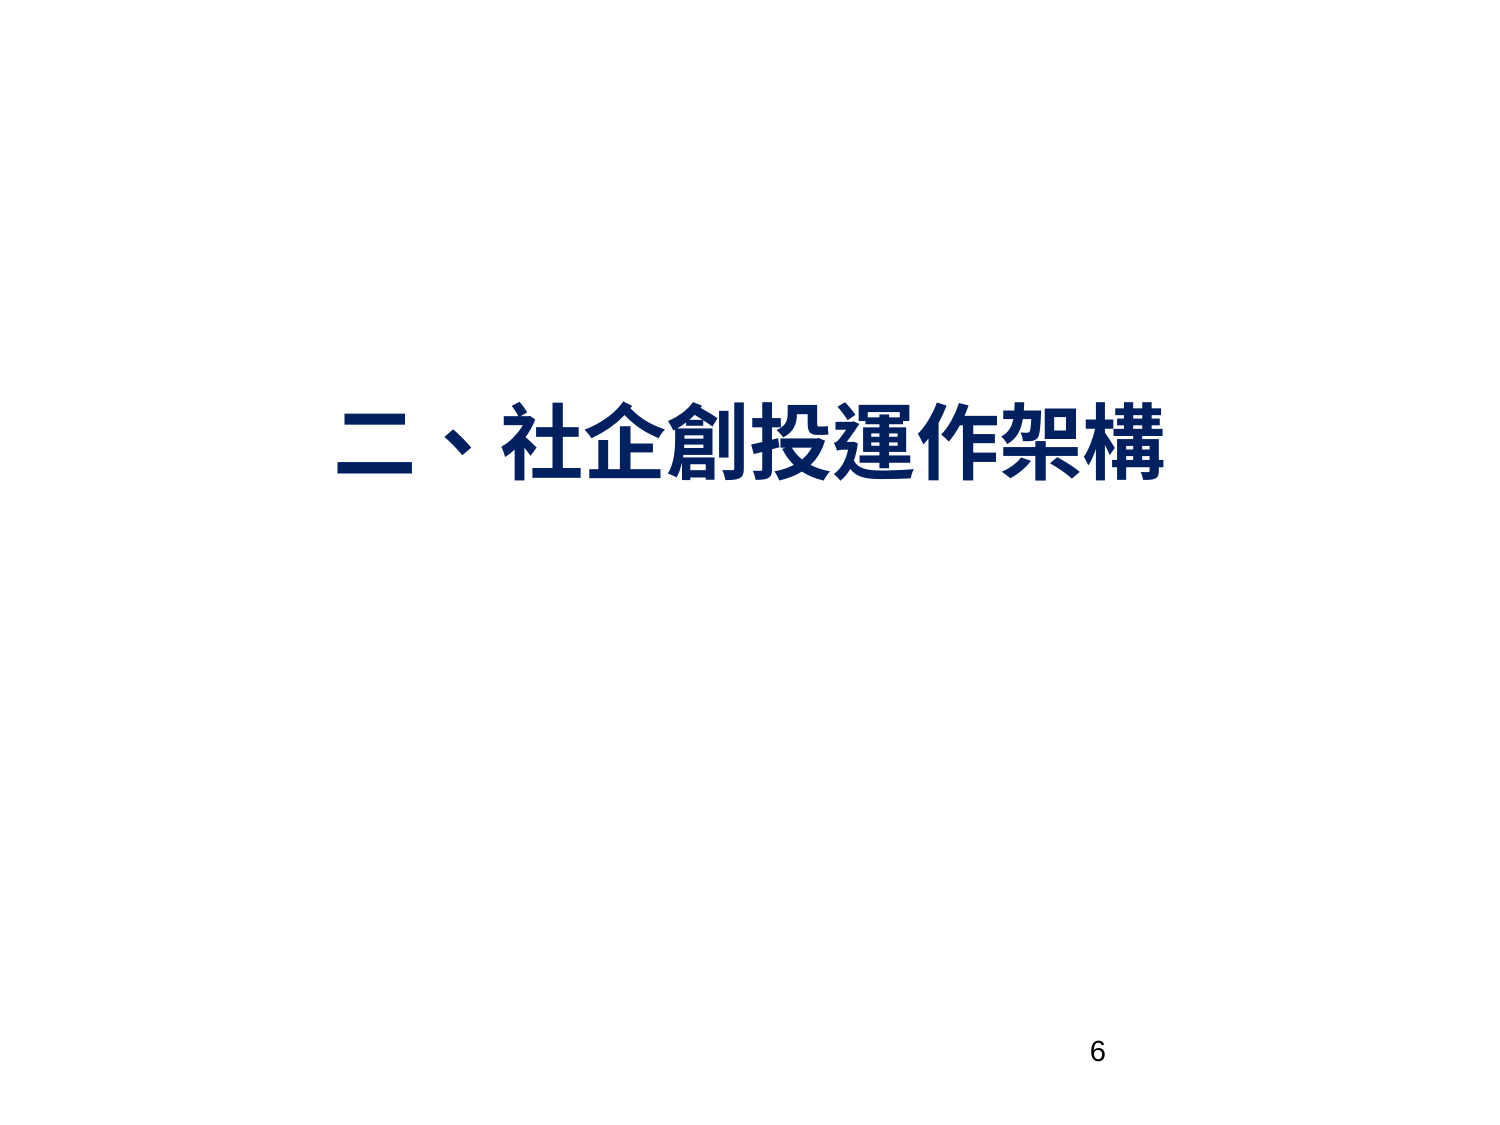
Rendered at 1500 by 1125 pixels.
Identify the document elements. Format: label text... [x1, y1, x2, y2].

list 二、社企創投運作架構 [75, 262, 1426, 1005]
text_box 5 [1074, 1024, 1426, 1103]
